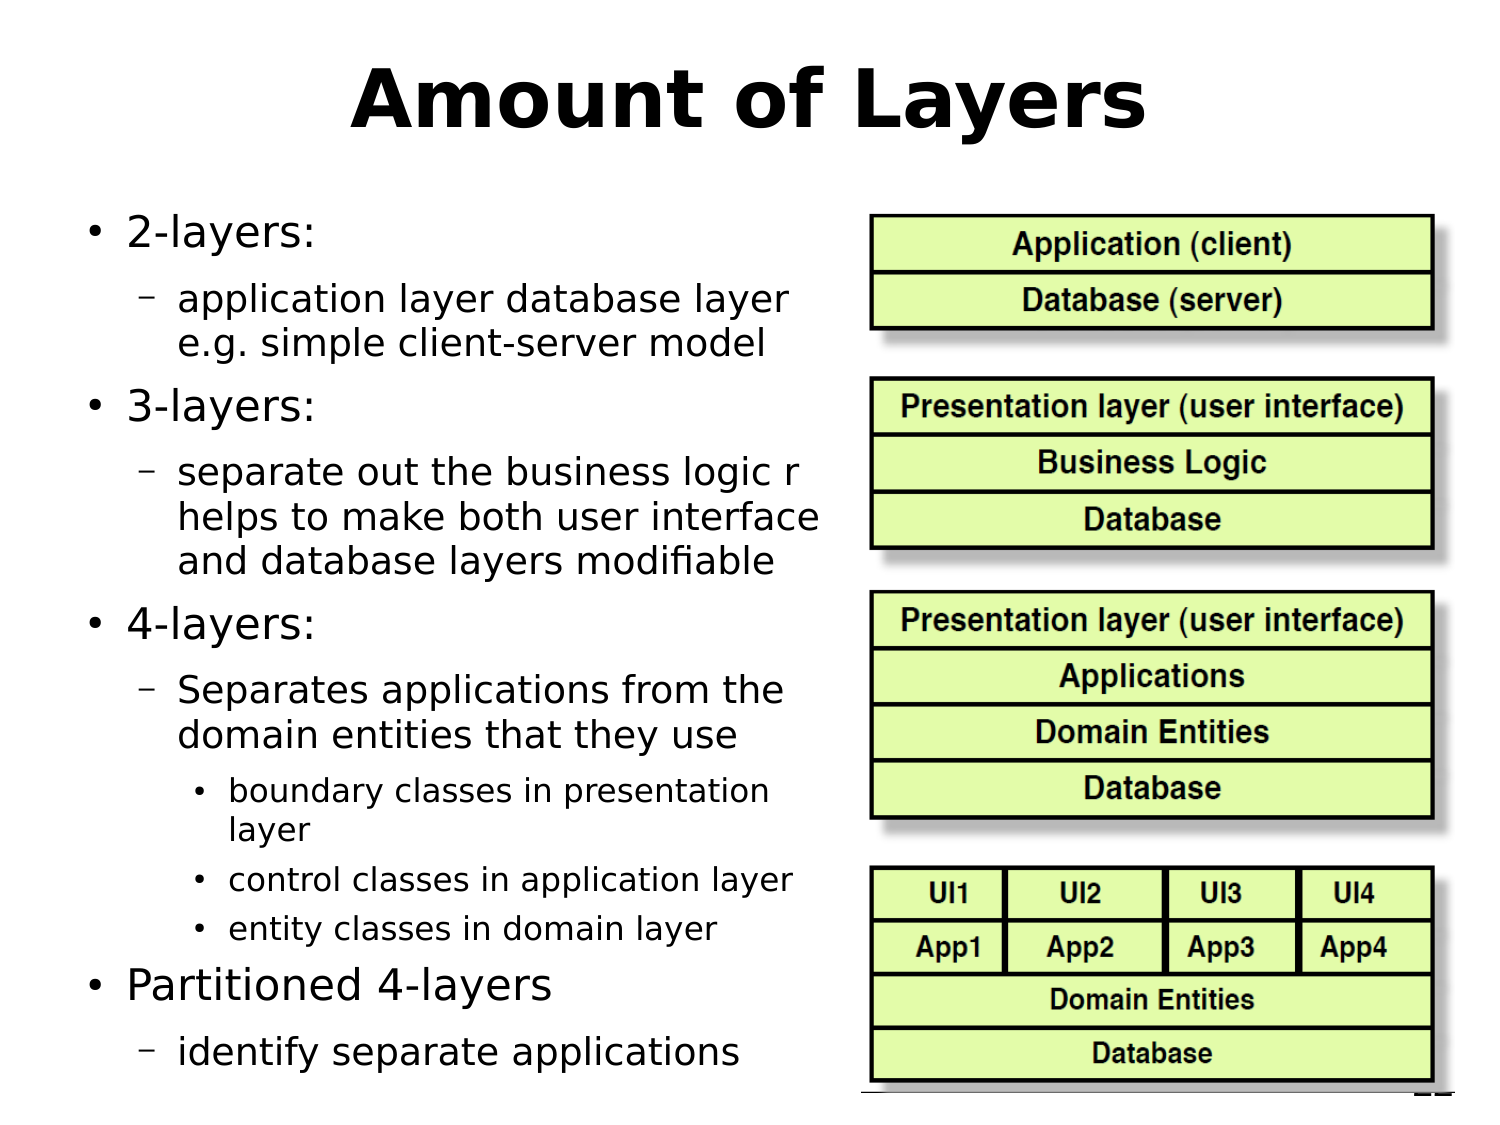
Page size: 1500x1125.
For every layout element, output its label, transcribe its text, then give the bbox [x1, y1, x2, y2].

picture [861, 206, 1455, 1093]
title Amount of Layers [75, 44, 1425, 177]
list 2-layers: application layer database layer e.g. simple client-server model 3-layers: separate out the business logic r helps to make both user interface and database layers modifiable 4-layers: Separates applications from the domain entities that they use boundary classes in presentation layer control classes in application layer entity classes in domain layer Partitioned 4-layers identify separate applications [75, 206, 857, 1093]
